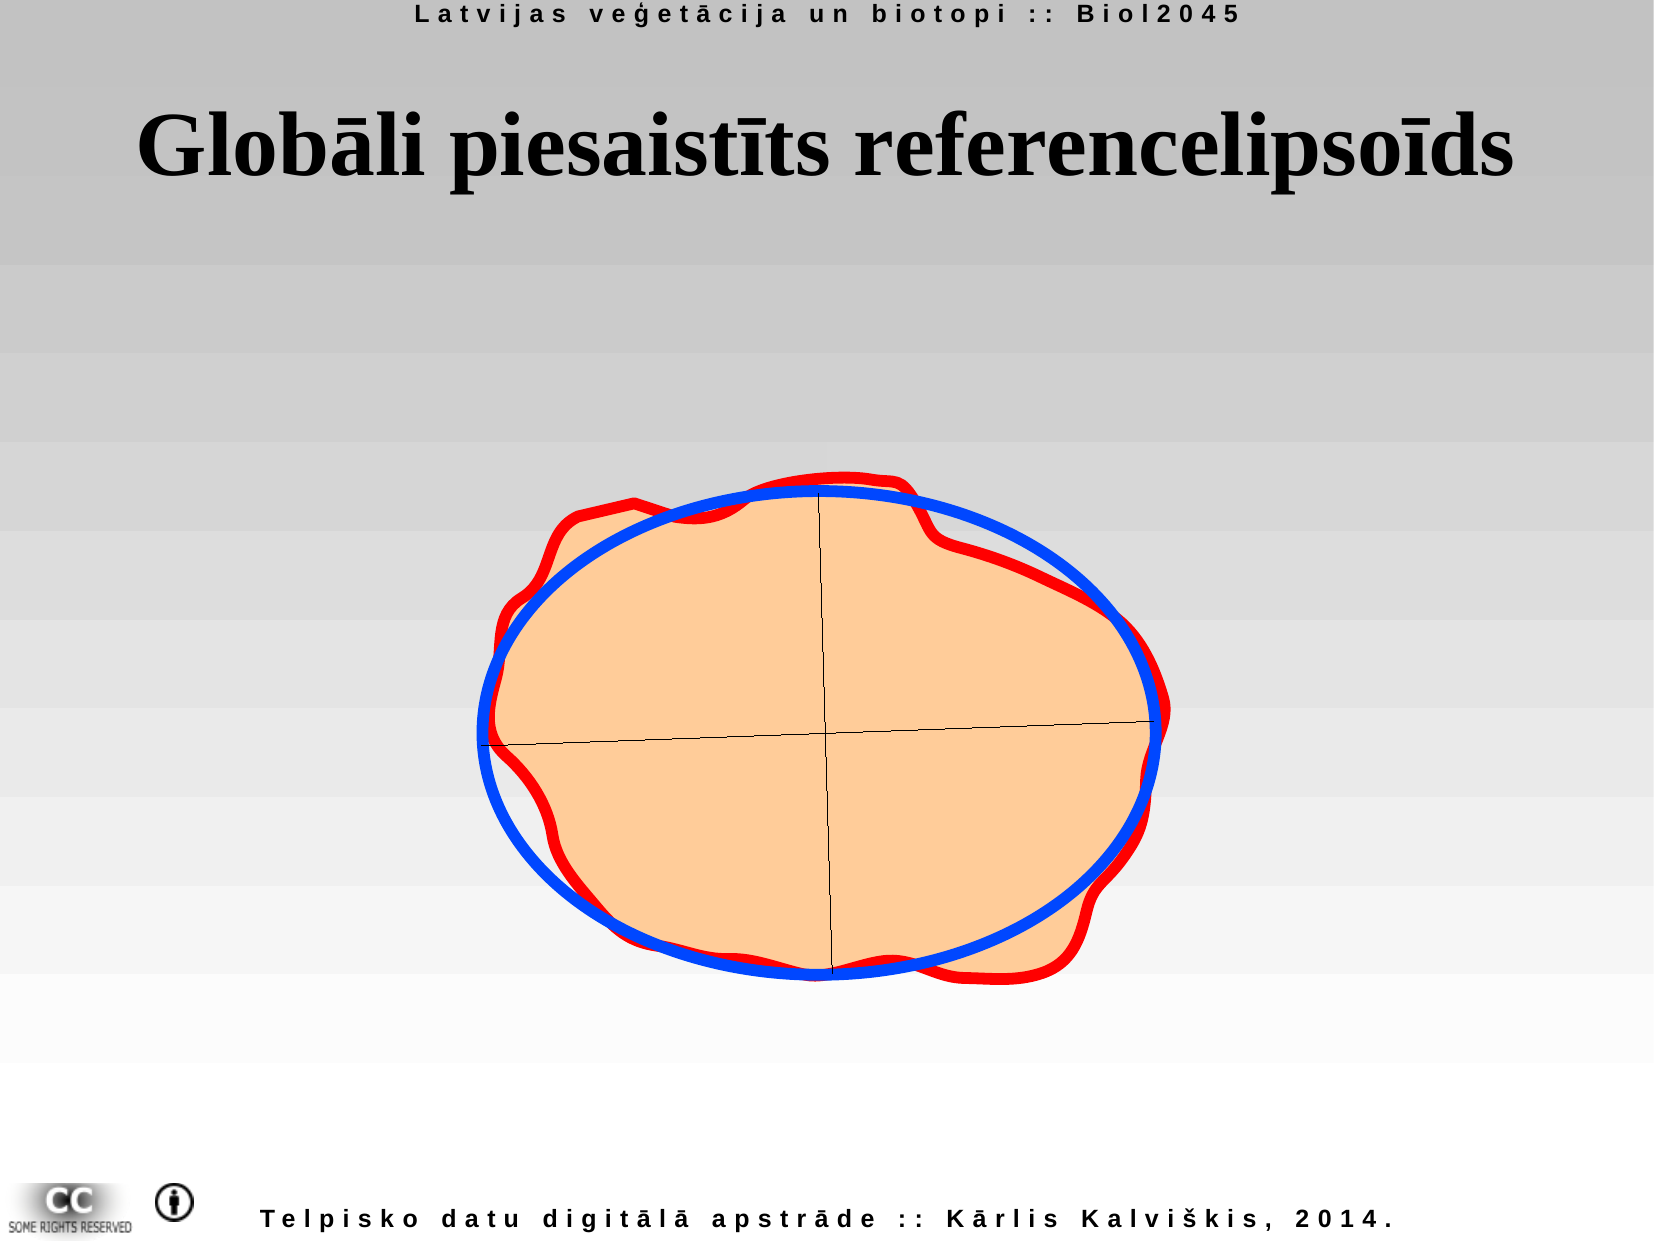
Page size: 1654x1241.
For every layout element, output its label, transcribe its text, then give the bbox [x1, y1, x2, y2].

title Globāli piesaistīts referencelipsoīds [0, 1, 1654, 287]
picture [0, 287, 1654, 1241]
text_box [500, 503, 661, 640]
text_box [771, 477, 911, 494]
text_box [927, 814, 1144, 980]
text_box [489, 497, 1149, 968]
text_box [1139, 643, 1165, 726]
